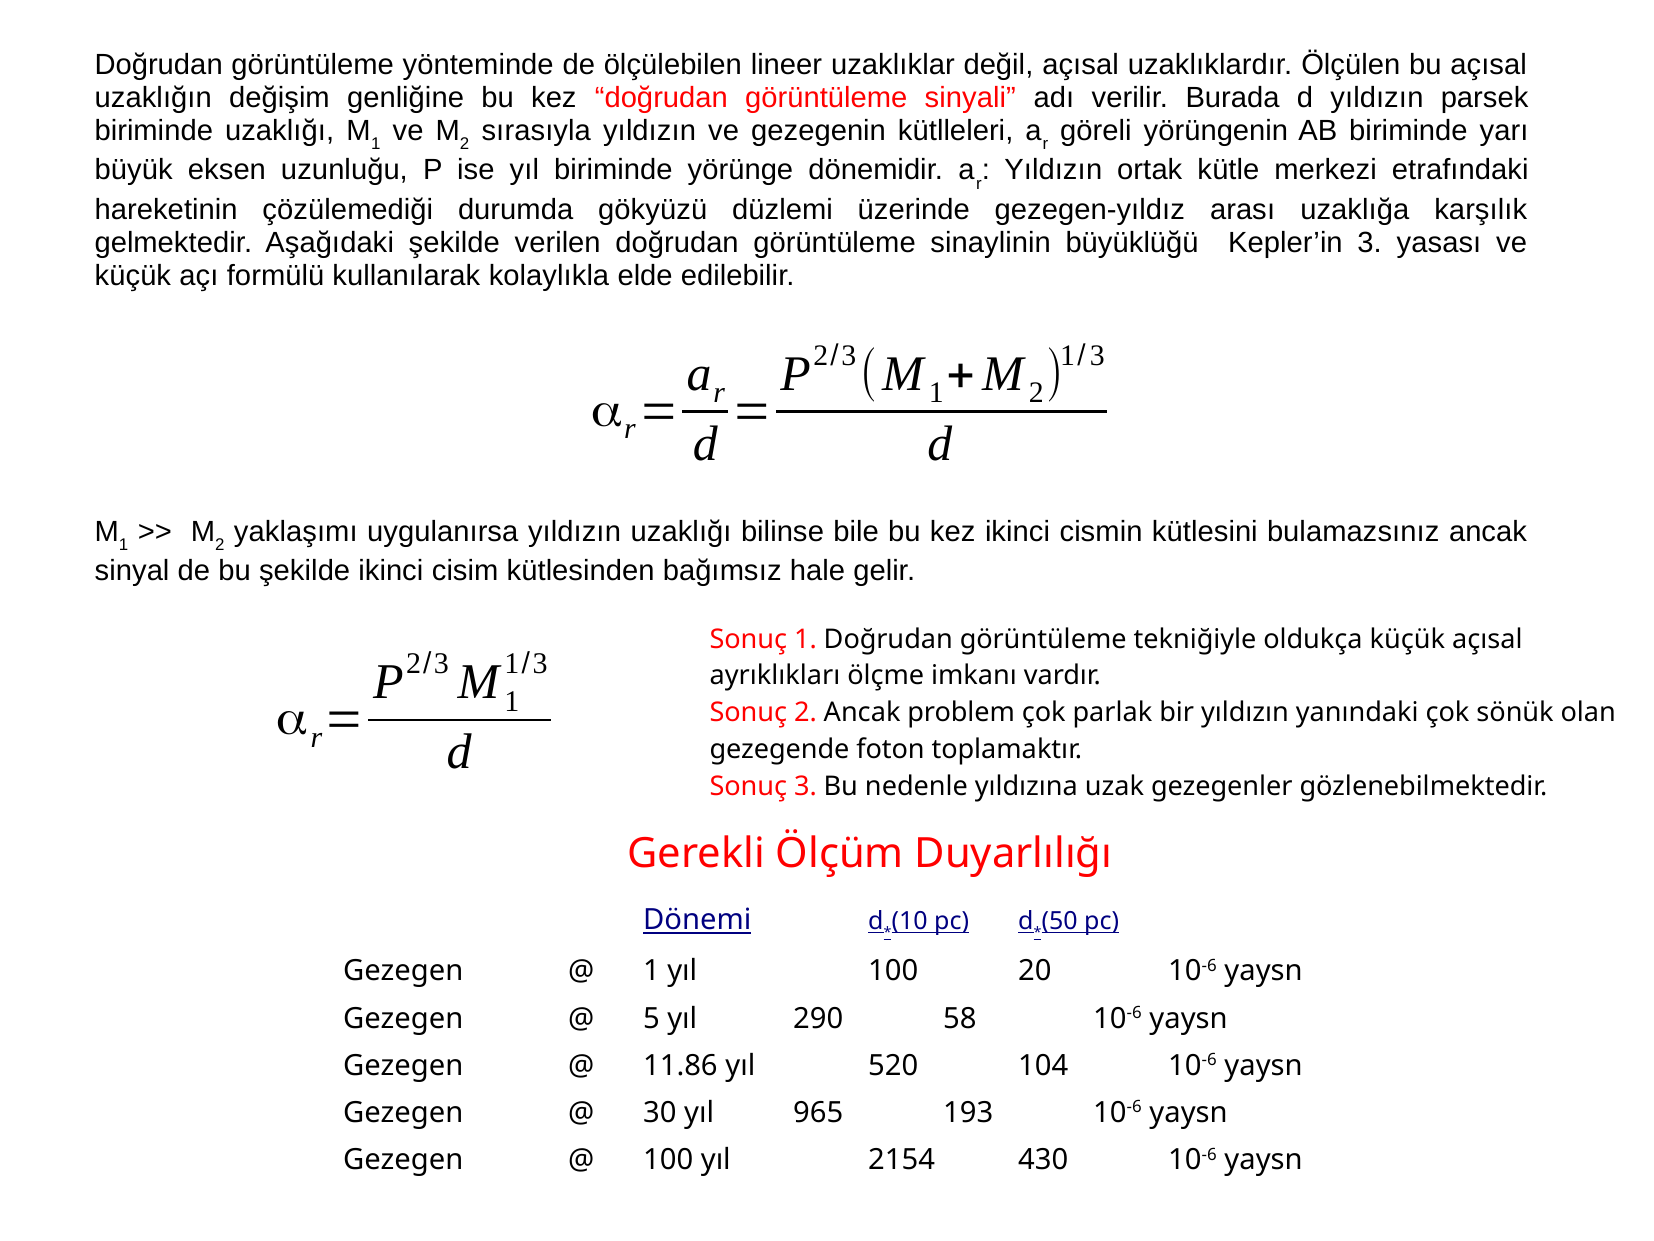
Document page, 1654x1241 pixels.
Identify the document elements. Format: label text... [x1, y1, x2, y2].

chart [270, 647, 560, 780]
chart [585, 338, 1116, 471]
text_box Gerekli Ölçüm Duyarlılığı [164, 815, 1575, 903]
text_box M1 >> M2 yaklaşımı uygulanırsa yıldızın uzaklığı bilinse bile bu kez ikinci cismin kütlesini bulamazsınız ancak sinyal de bu şekilde ikinci cisim kütlesinden bağımsız hale gelir. [79, 507, 1545, 595]
text_box Dönemi d*(10 pc) d*(50 pc) Gezegen @ 1 yıl 100 20 10-6 yaysn Gezegen @ 5 yıl 290 58 10-6 yaysn Gezegen @ 11.86 yıl 520 104 10-6 yaysn Gezegen @ 30 yıl 965 193 10-6 yaysn Gezegen @ 100 yıl 2154 430 10-6 yaysn [328, 903, 1359, 1186]
text_box Doğrudan görüntüleme yönteminde de ölçülebilen lineer uzaklıklar değil, açısal uzaklıklardır. Ölçülen bu açısal uzaklığın değişim genliğine bu kez “doğrudan görüntüleme sinyali” adı verilir. Burada d yıldızın parsek biriminde uzaklığı, M1 ve M2 sırasıyla yıldızın ve gezegenin kütlleleri, ar göreli yörüngenin AB biriminde yarı büyük eksen uzunluğu, P ise yıl biriminde yörünge dönemidir. ar: Yıldızın ortak kütle merkezi etrafındaki hareketinin çözülemediği durumda gökyüzü düzlemi üzerinde gezegen-yıldız arası uzaklığa karşılık gelmektedir. Aşağıdaki şekilde verilen doğrudan görüntüleme sinaylinin büyüklüğü Kepler’in 3. yasası ve küçük açı formülü kullanılarak kolaylıkla elde edilebilir. [79, 40, 1545, 299]
text_box Sonuç 1. Doğrudan görüntüleme tekniğiyle oldukça küçük açısal ayrıklıkları ölçme imkanı vardır. Sonuç 2. Ancak problem çok parlak bir yıldızın yanındaki çok sönük olan gezegende foton toplamaktır. Sonuç 3. Bu nedenle yıldızına uzak gezegenler gözlenebilmektedir. [694, 612, 1636, 792]
